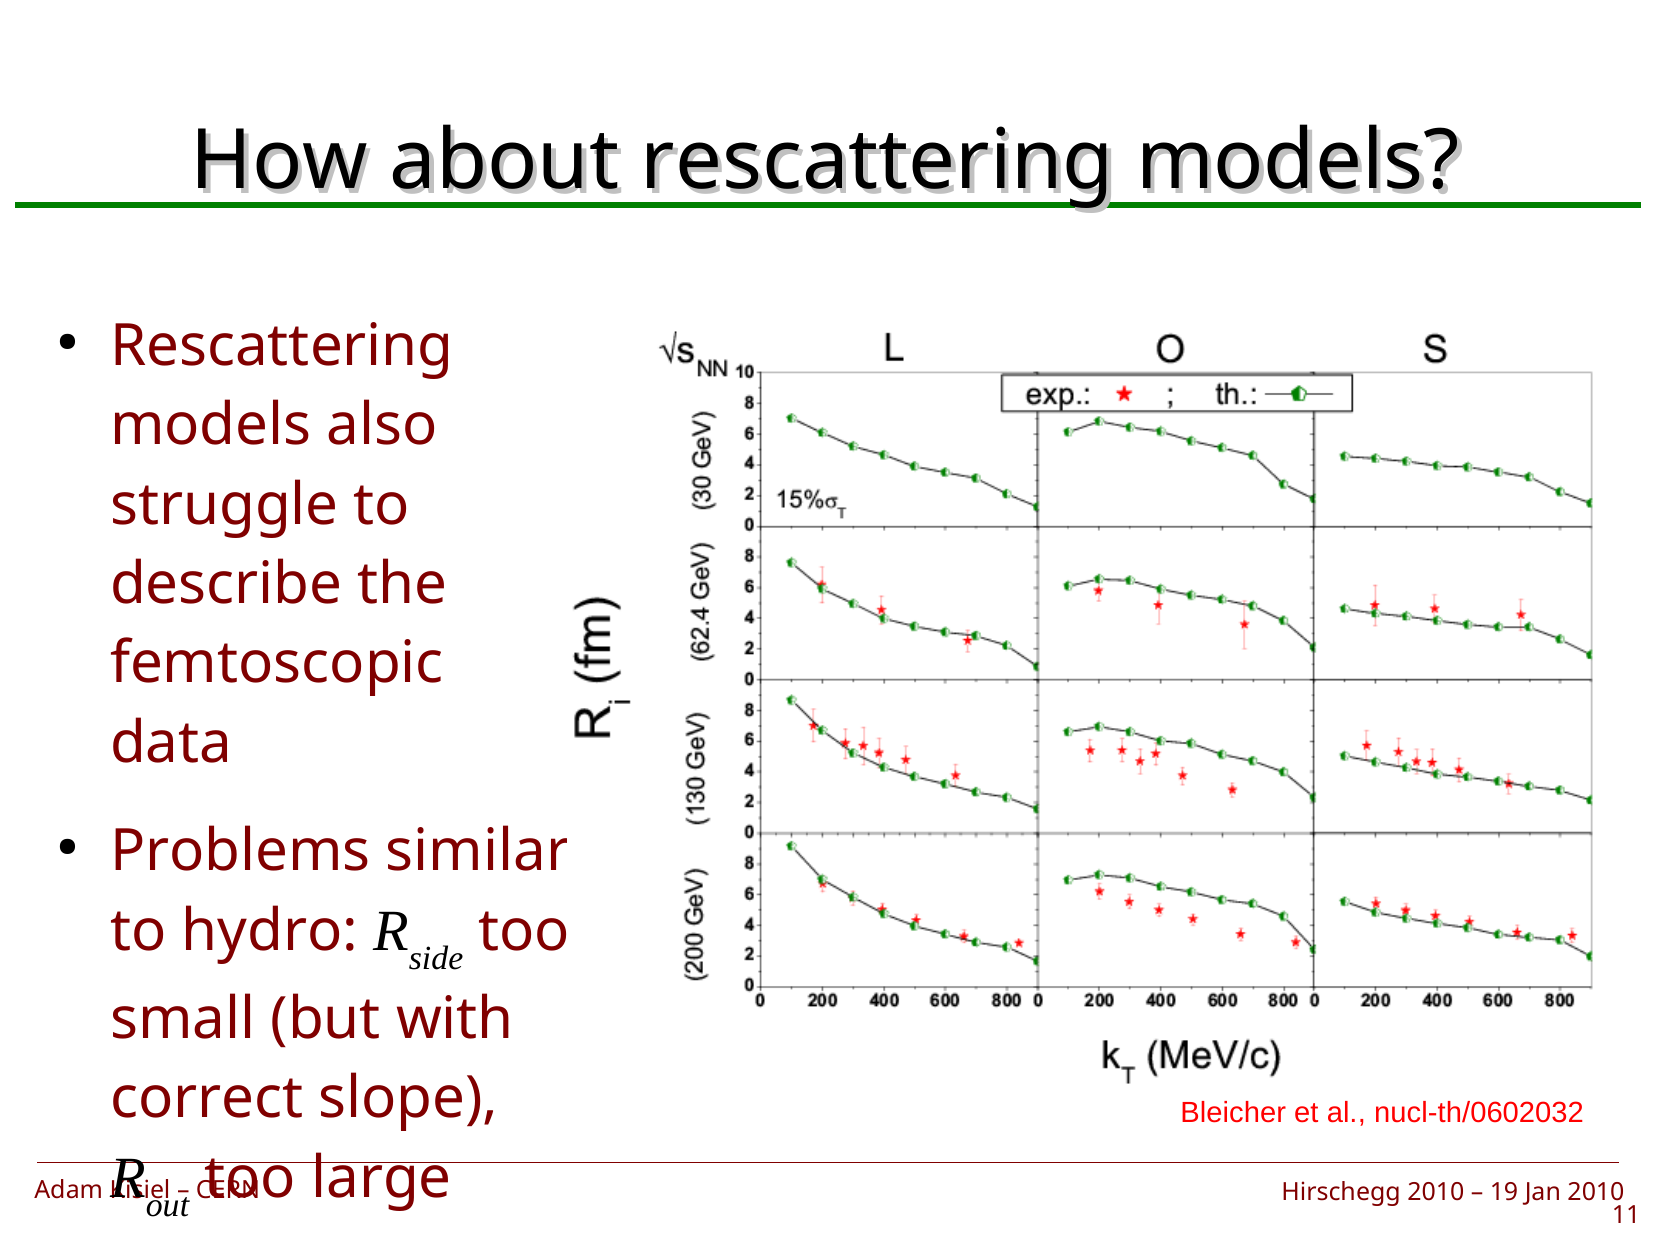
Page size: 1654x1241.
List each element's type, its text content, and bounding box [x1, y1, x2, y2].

list Rescattering models also struggle to describe the femtoscopic data Problems similar to hydro: Rside too small (but with correct slope), Rout too large [39, 303, 576, 1115]
title How about rescattering models? [119, 52, 1532, 261]
text_box Bleicher et al., nucl-th/0602032 [1180, 1095, 1585, 1145]
picture [567, 324, 1602, 1090]
